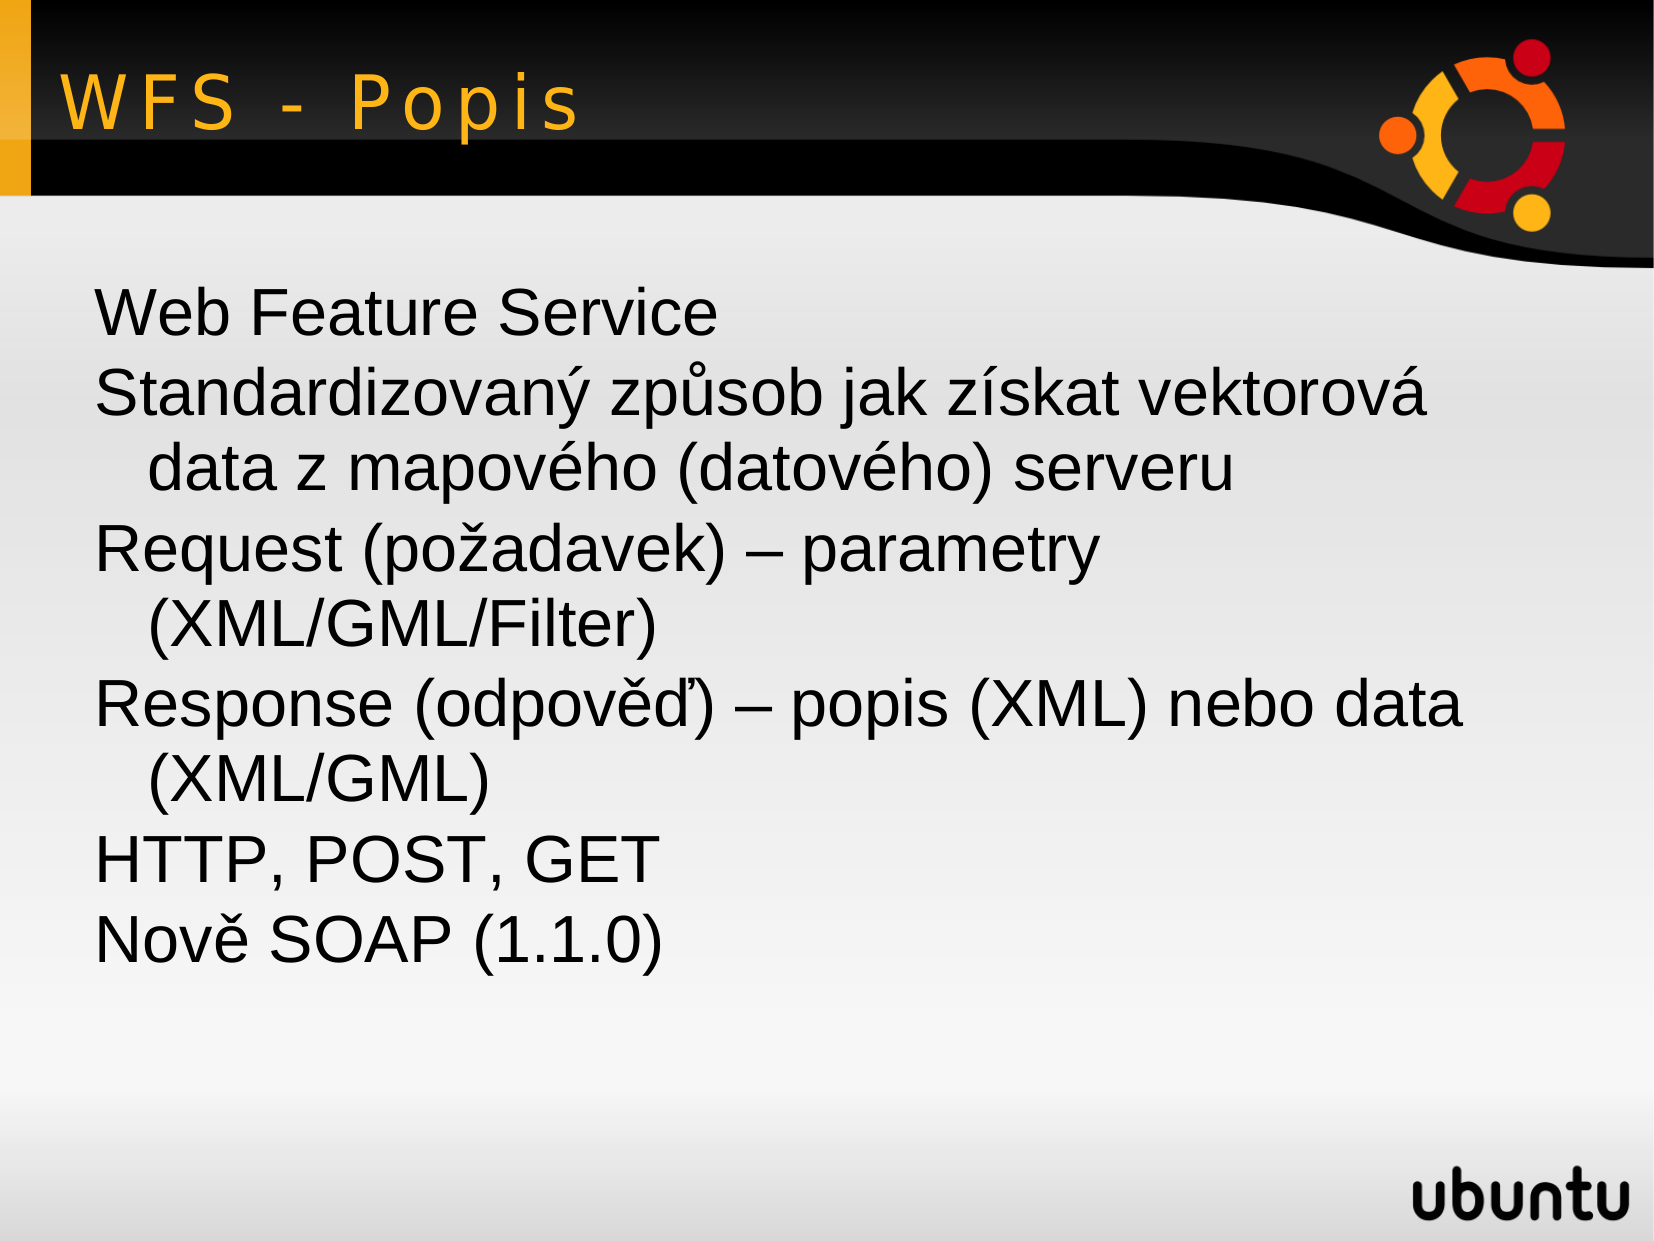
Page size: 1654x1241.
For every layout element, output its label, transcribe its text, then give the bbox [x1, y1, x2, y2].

list Web Feature Service Standardizovaný způsob jak získat vektorová data z mapového (datového) serveru Request (požadavek) – parametry (XML/GML/Filter) Response (odpověď) – popis (XML) nebo data (XML/GML) HTTP, POST, GET Nově SOAP (1.1.0) [76, 274, 1565, 1198]
title WFS - Popis [59, 29, 1270, 178]
picture [0, 0, 1654, 1241]
